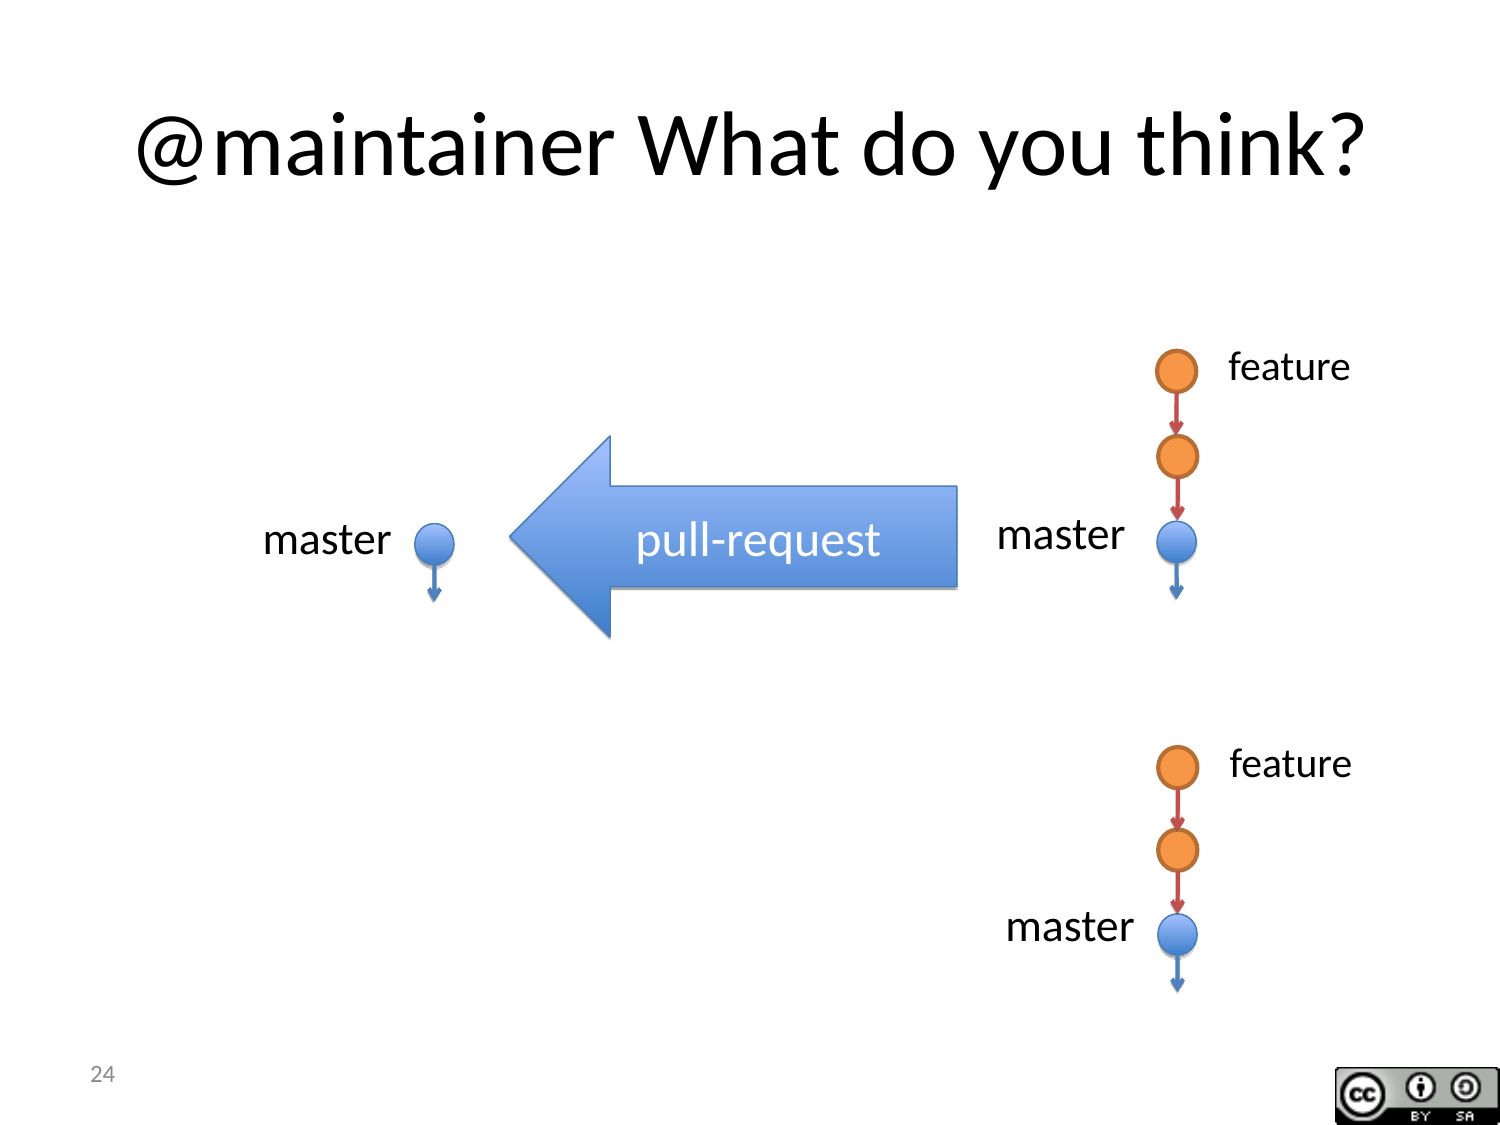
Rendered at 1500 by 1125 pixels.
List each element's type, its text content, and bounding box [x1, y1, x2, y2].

text_box [1158, 746, 1198, 788]
text_box [1158, 829, 1198, 871]
text_box master [231, 501, 424, 572]
text_box [1158, 521, 1197, 563]
text_box feature [1193, 331, 1386, 397]
title @maintainer What do you think? [75, 45, 1425, 233]
picture [1335, 1067, 1500, 1125]
text_box [1167, 914, 1198, 955]
slide_number <number> [75, 1042, 425, 1103]
text_box pull-request [509, 435, 957, 638]
text_box [1158, 435, 1198, 477]
text_box [414, 523, 455, 565]
text_box [1157, 350, 1197, 392]
text_box feature [1194, 727, 1387, 793]
text_box master [965, 496, 1158, 566]
text_box master [974, 887, 1167, 958]
